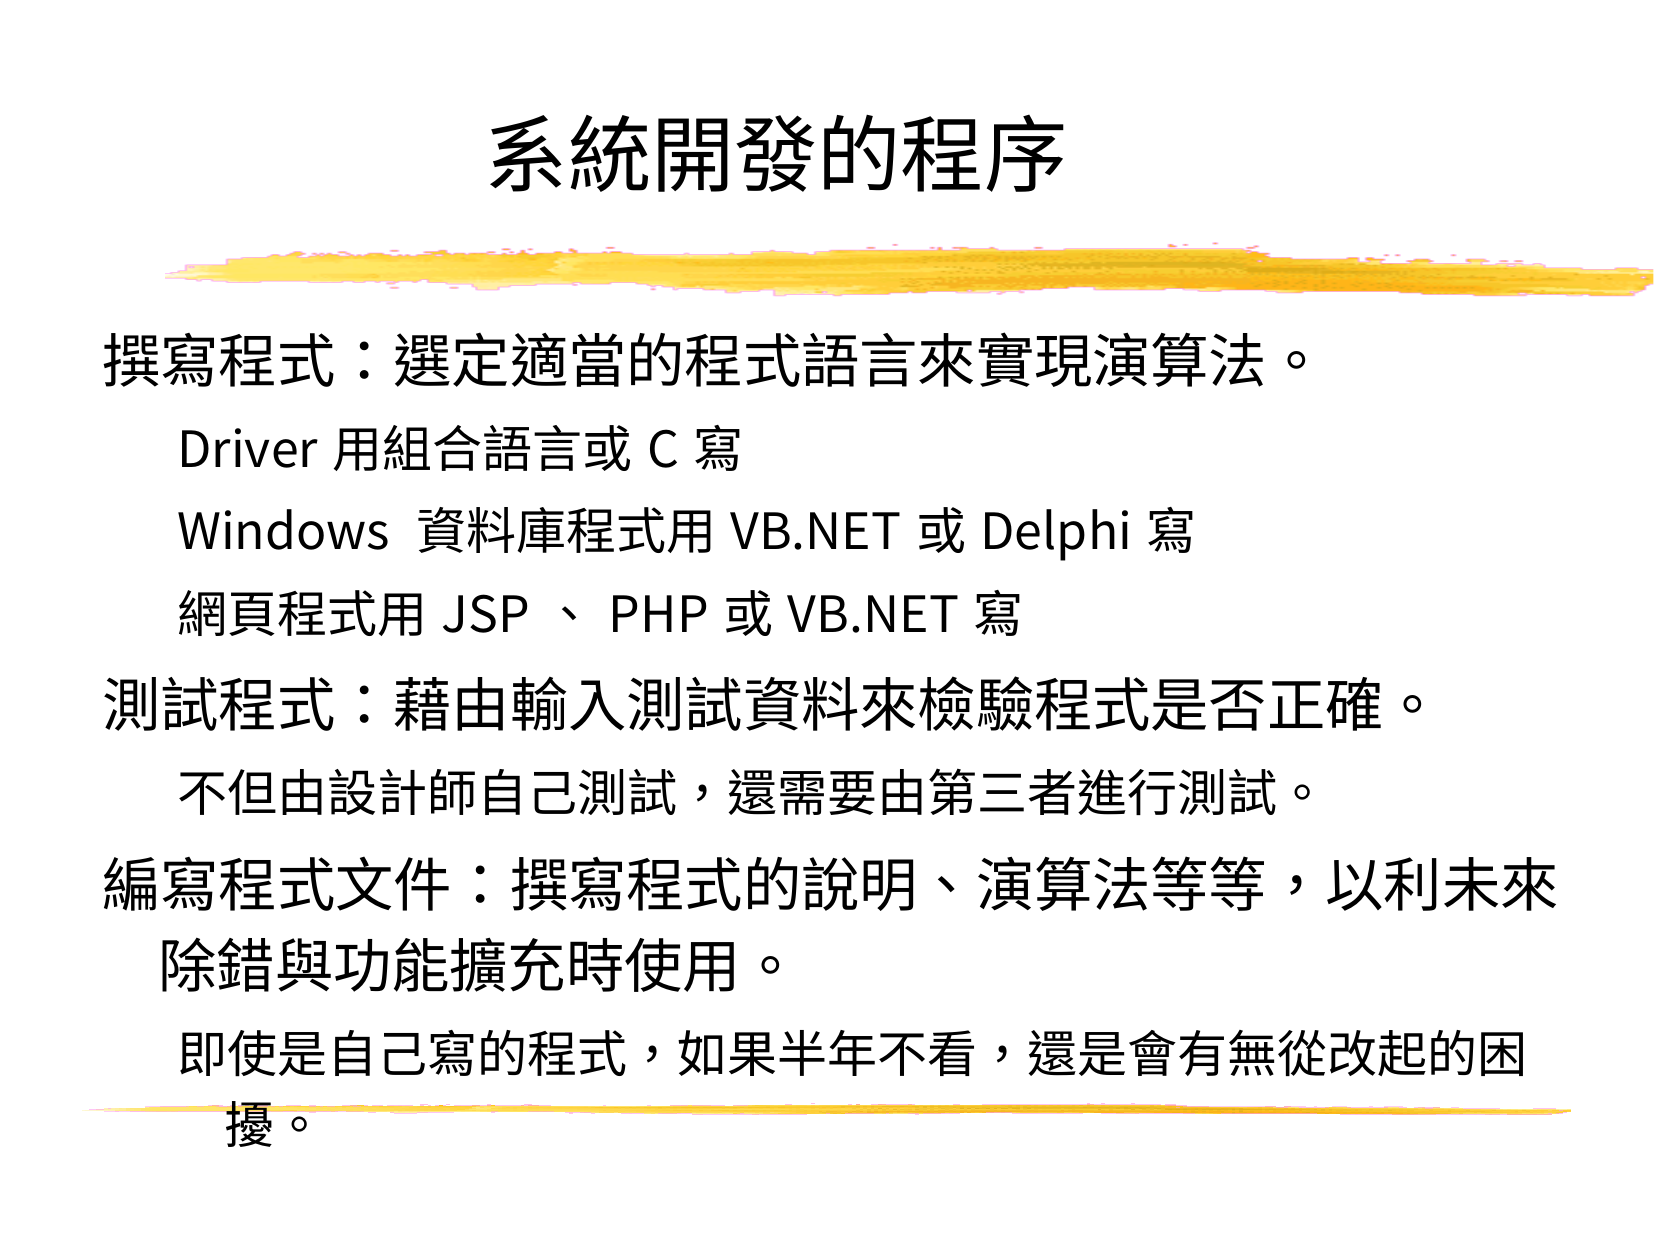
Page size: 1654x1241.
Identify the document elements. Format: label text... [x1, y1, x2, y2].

list 撰寫程式：選定適當的程式語言來實現演算法。 Driver用組合語言或C寫 Windows 資料庫程式用VB.NET或Delphi寫 網頁程式用JSP、PHP或VB.NET寫 測試程式：藉由輸入測試資料來檢驗程式是否正確。 不但由設計師自己測試，還需要由第三者進行測試。 編寫程式文件：撰寫程式的說明、演算法等等，以利未來除錯與功能擴充時使用。 即使是自己寫的程式，如果半年不看，還是會有無從改起的困擾。 [102, 316, 1568, 1062]
picture [165, 237, 1654, 308]
picture [82, 1102, 232, 1117]
picture [235, 1102, 1571, 1117]
title 系統開發的程序 [73, 39, 1479, 249]
